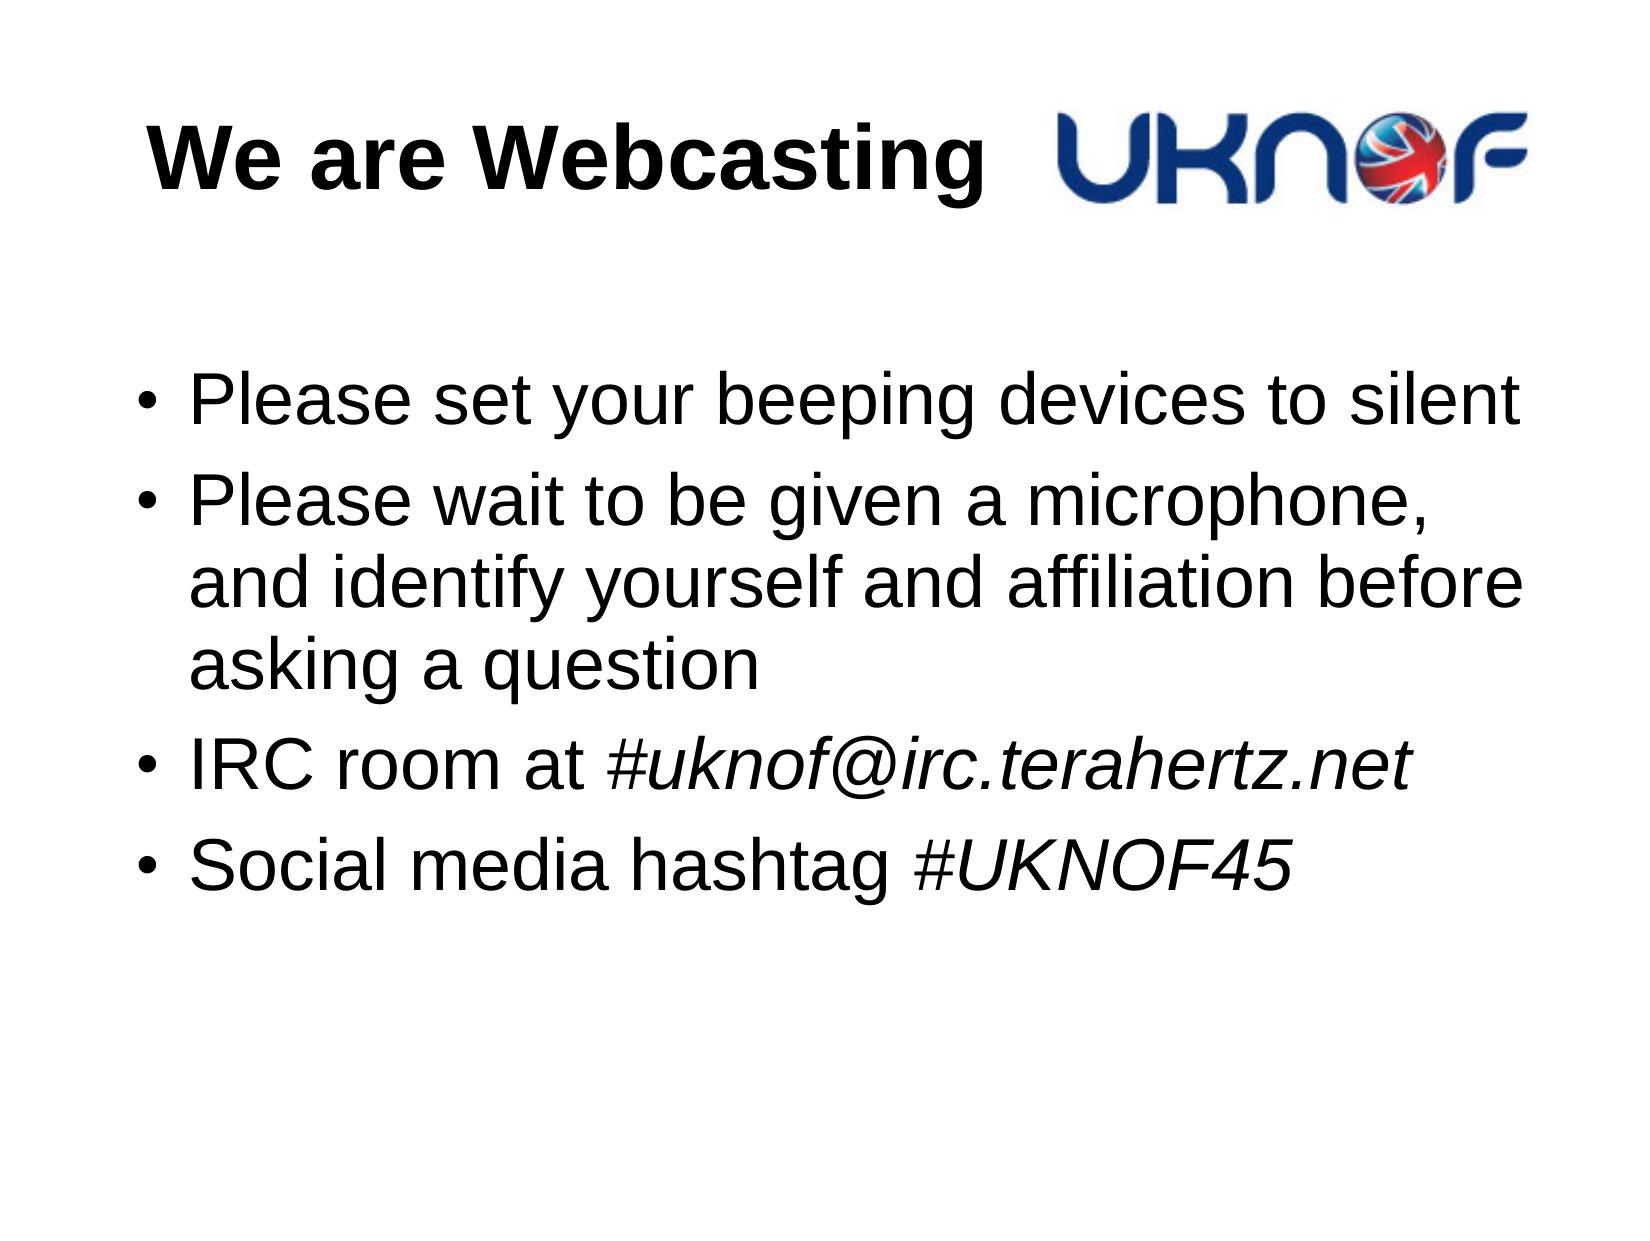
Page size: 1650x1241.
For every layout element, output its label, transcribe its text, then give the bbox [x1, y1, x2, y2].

list Please set your beeping devices to silent Please wait to be given a microphone, and identify yourself and affiliation before asking a question IRC room at #uknof@irc.terahertz.net Social media hashtag #UKNOF45 [75, 358, 1576, 1090]
picture [1050, 93, 1536, 225]
title We are Webcasting [123, 37, 1013, 279]
